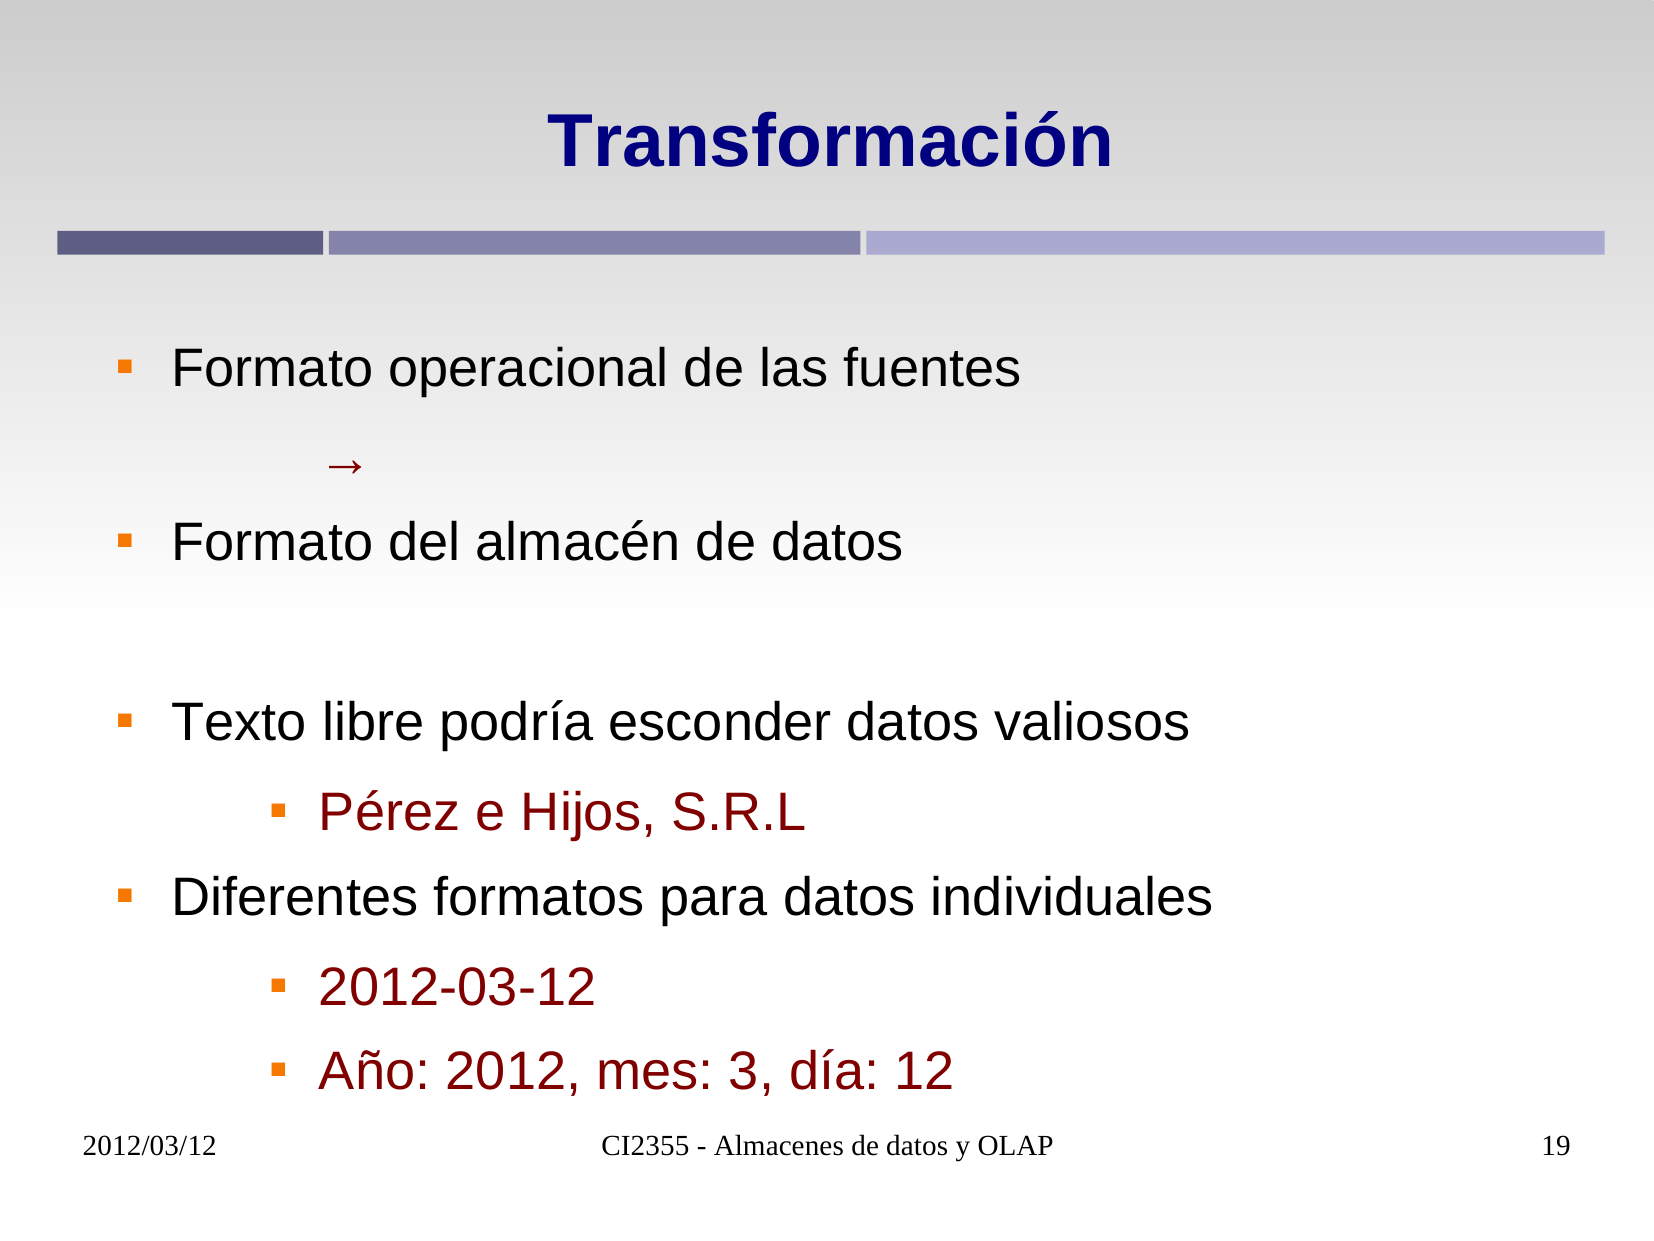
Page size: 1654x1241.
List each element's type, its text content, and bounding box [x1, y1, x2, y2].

list Formato operacional de las fuentes → Formato del almacén de datos Texto libre podría esconder datos valiosos Pérez e Hijos, S.R.L Diferentes formatos para datos individuales 2012-03-12 Año: 2012, mes: 3, día: 12 [82, 337, 1571, 1109]
title Transformación [86, 55, 1576, 226]
